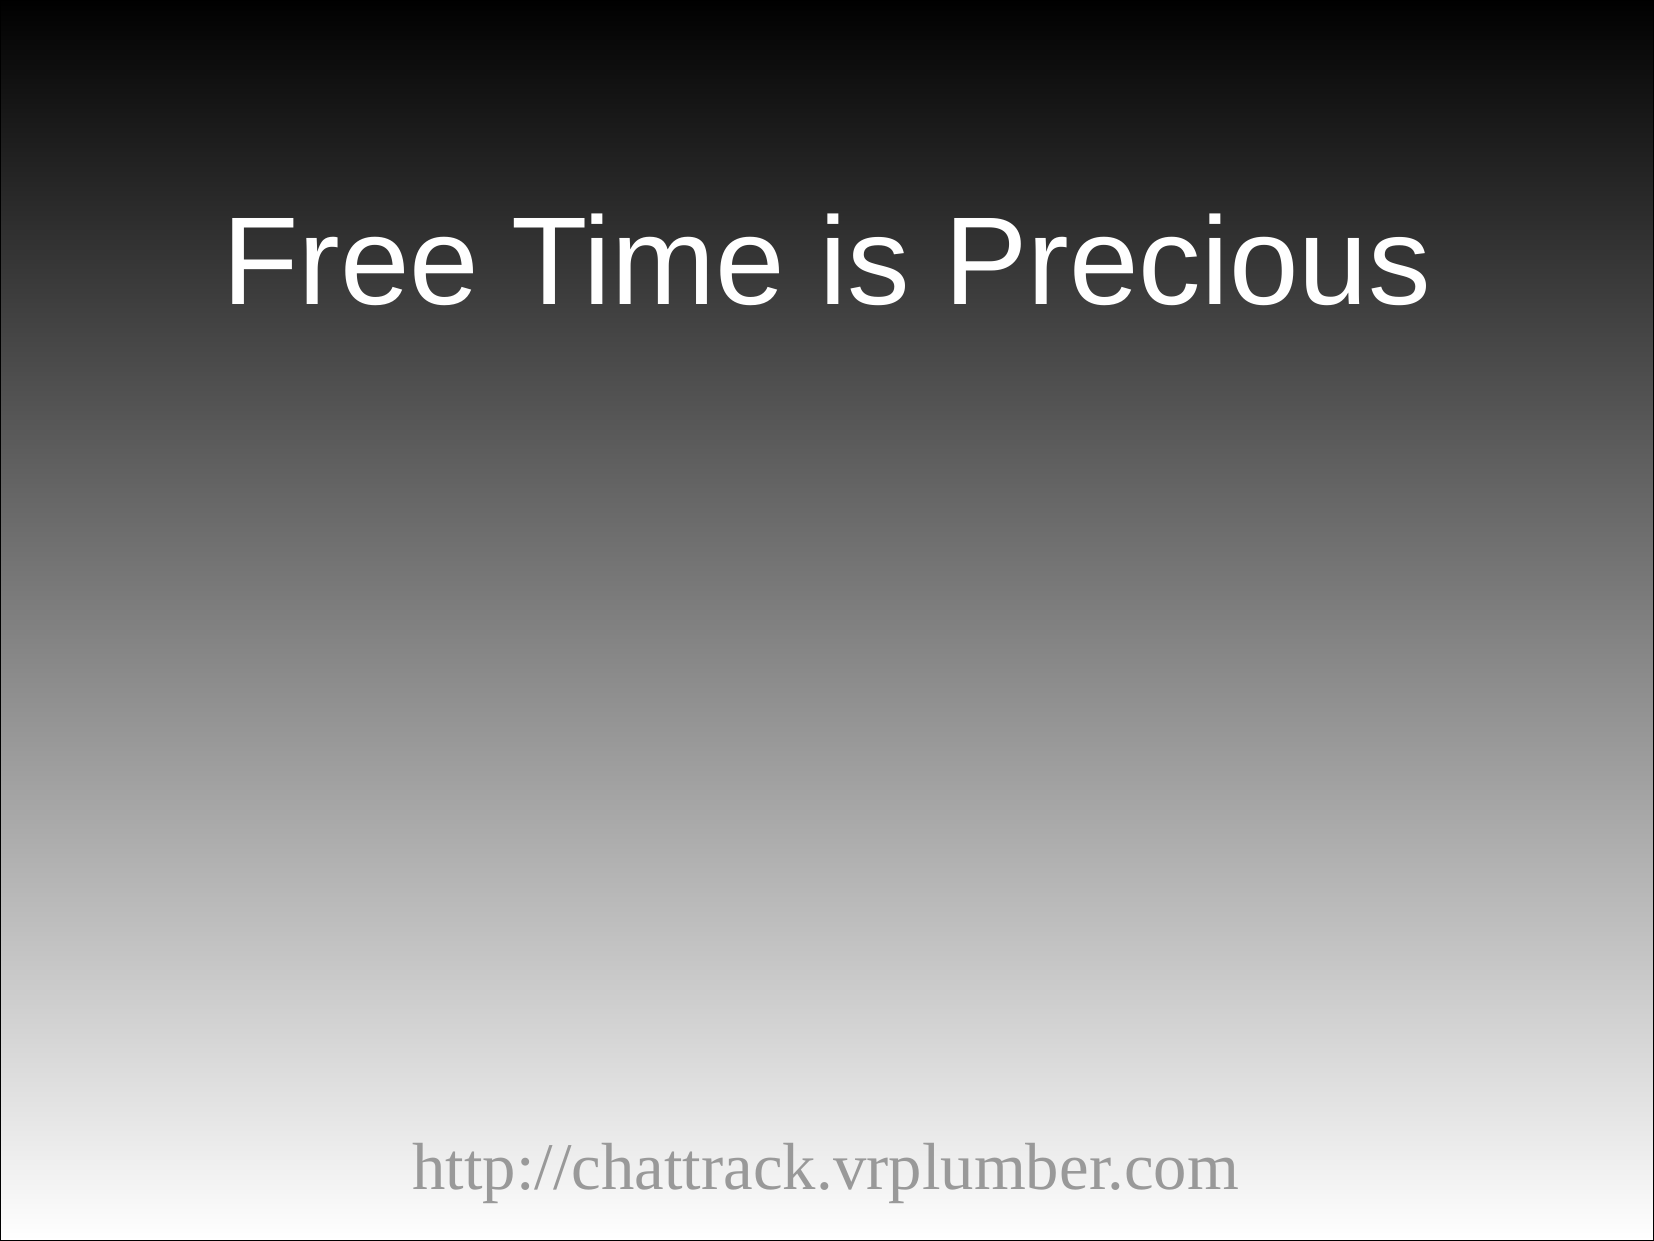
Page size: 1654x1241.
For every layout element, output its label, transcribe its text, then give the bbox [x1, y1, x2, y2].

title Free Time is Precious [0, 56, 1654, 466]
